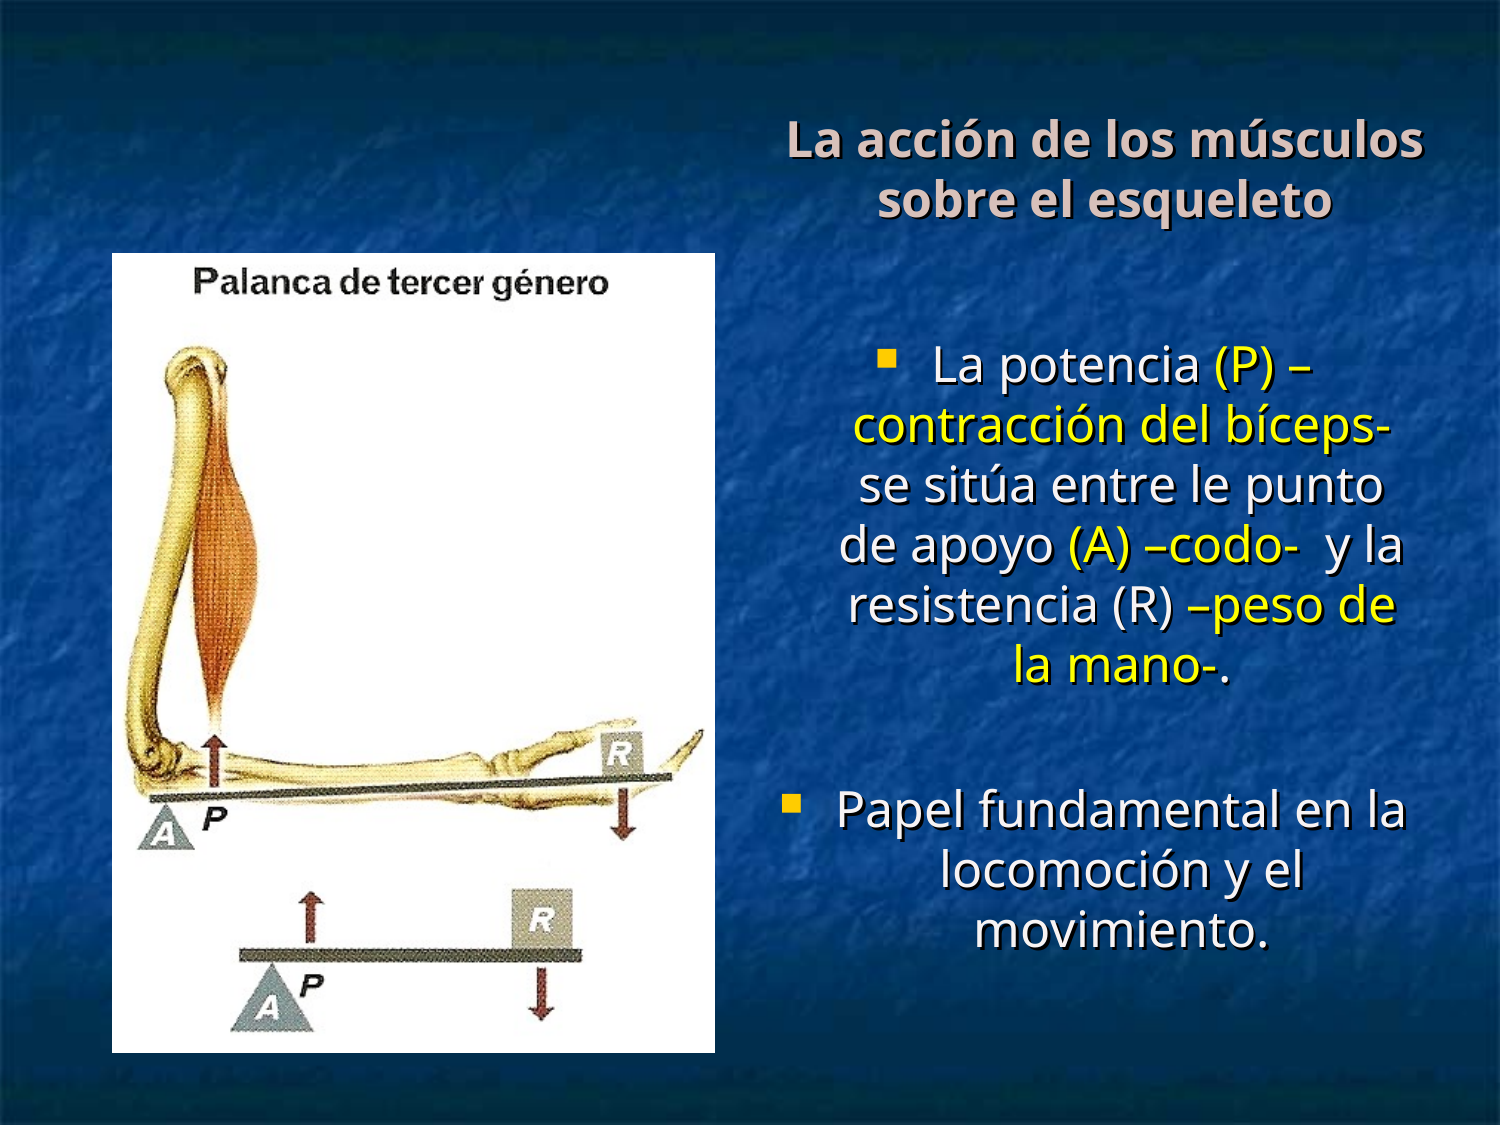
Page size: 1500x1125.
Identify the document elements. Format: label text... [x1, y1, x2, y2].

title La acción de los músculos sobre el esqueleto [738, 54, 1473, 280]
picture [0, 0, 1500, 1125]
text_box [112, 253, 715, 1053]
list La potencia (P) –contracción del bíceps- se sitúa entre le punto de apoyo (A) –codo- y la resistencia (R) –peso de la mano-. Papel fundamental en la locomoción y el movimiento. [762, 324, 1426, 1001]
